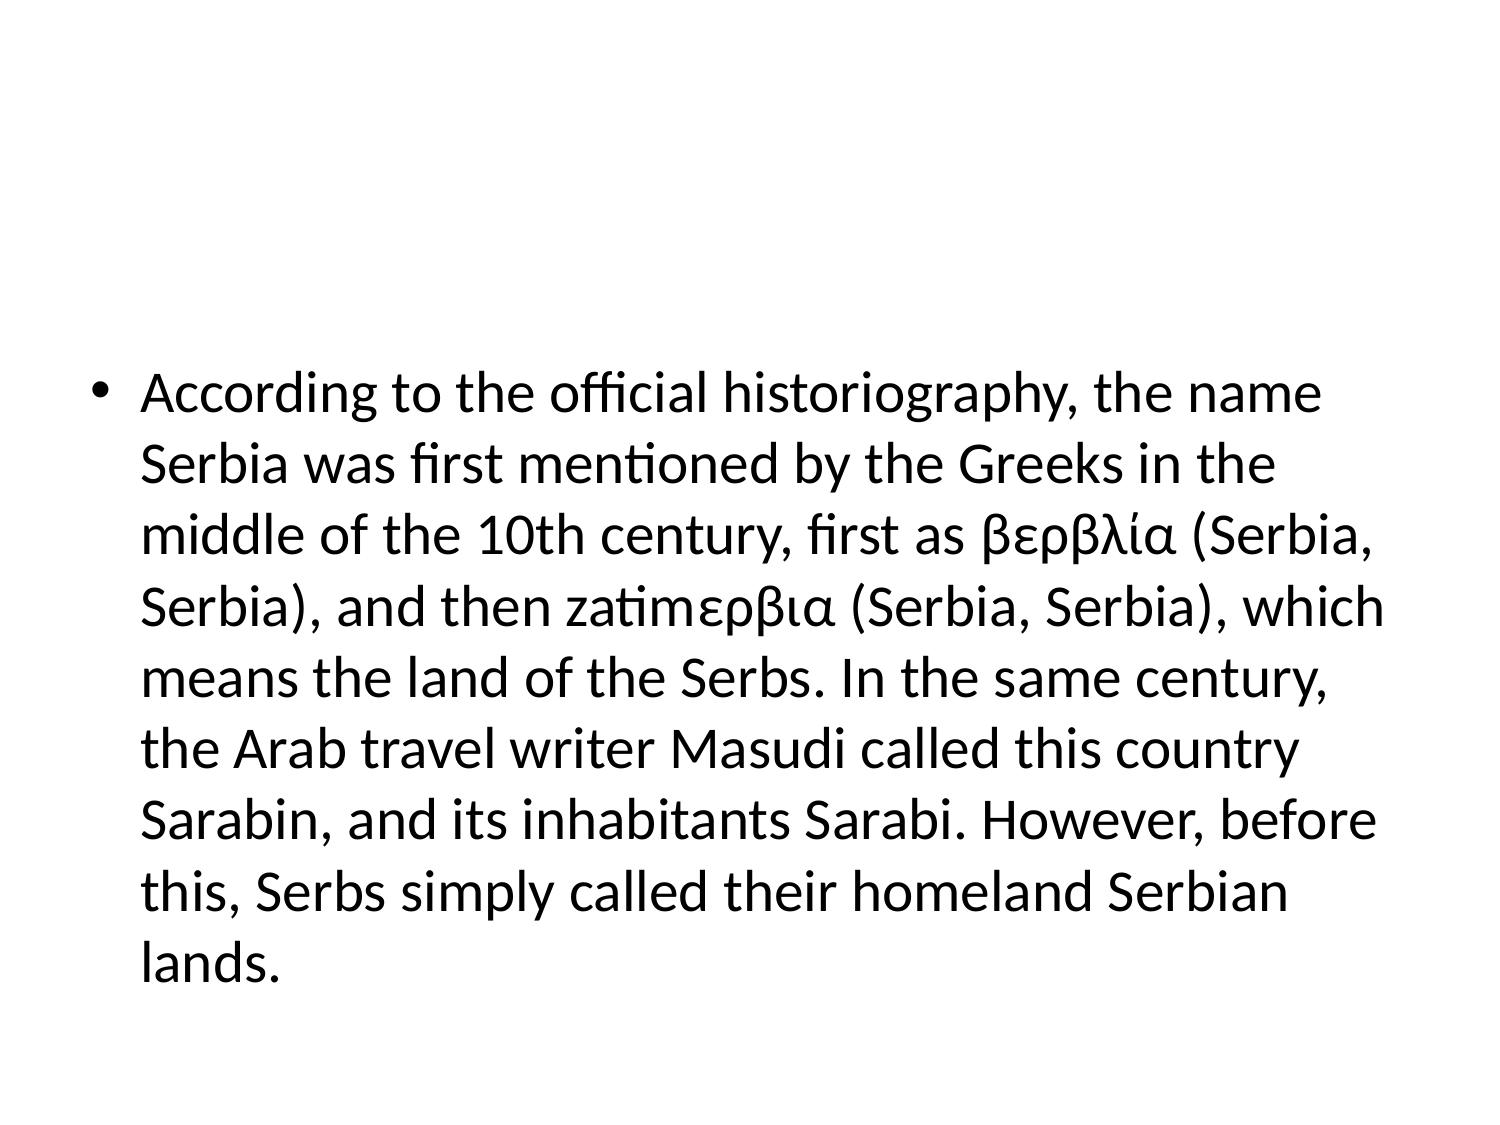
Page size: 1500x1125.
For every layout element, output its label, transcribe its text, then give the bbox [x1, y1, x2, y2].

list According to the official historiography, the name Serbia was first mentioned by the Greeks in the middle of the 10th century, first as βερβλία (Serbia, Serbia), and then zatimερβια (Serbia, Serbia), which means the land of the Serbs. In the same century, the Arab travel writer Masudi called this country Sarabin, and its inhabitants Sarabi. However, before this, Serbs simply called their homeland Serbian lands. [75, 262, 1425, 1005]
